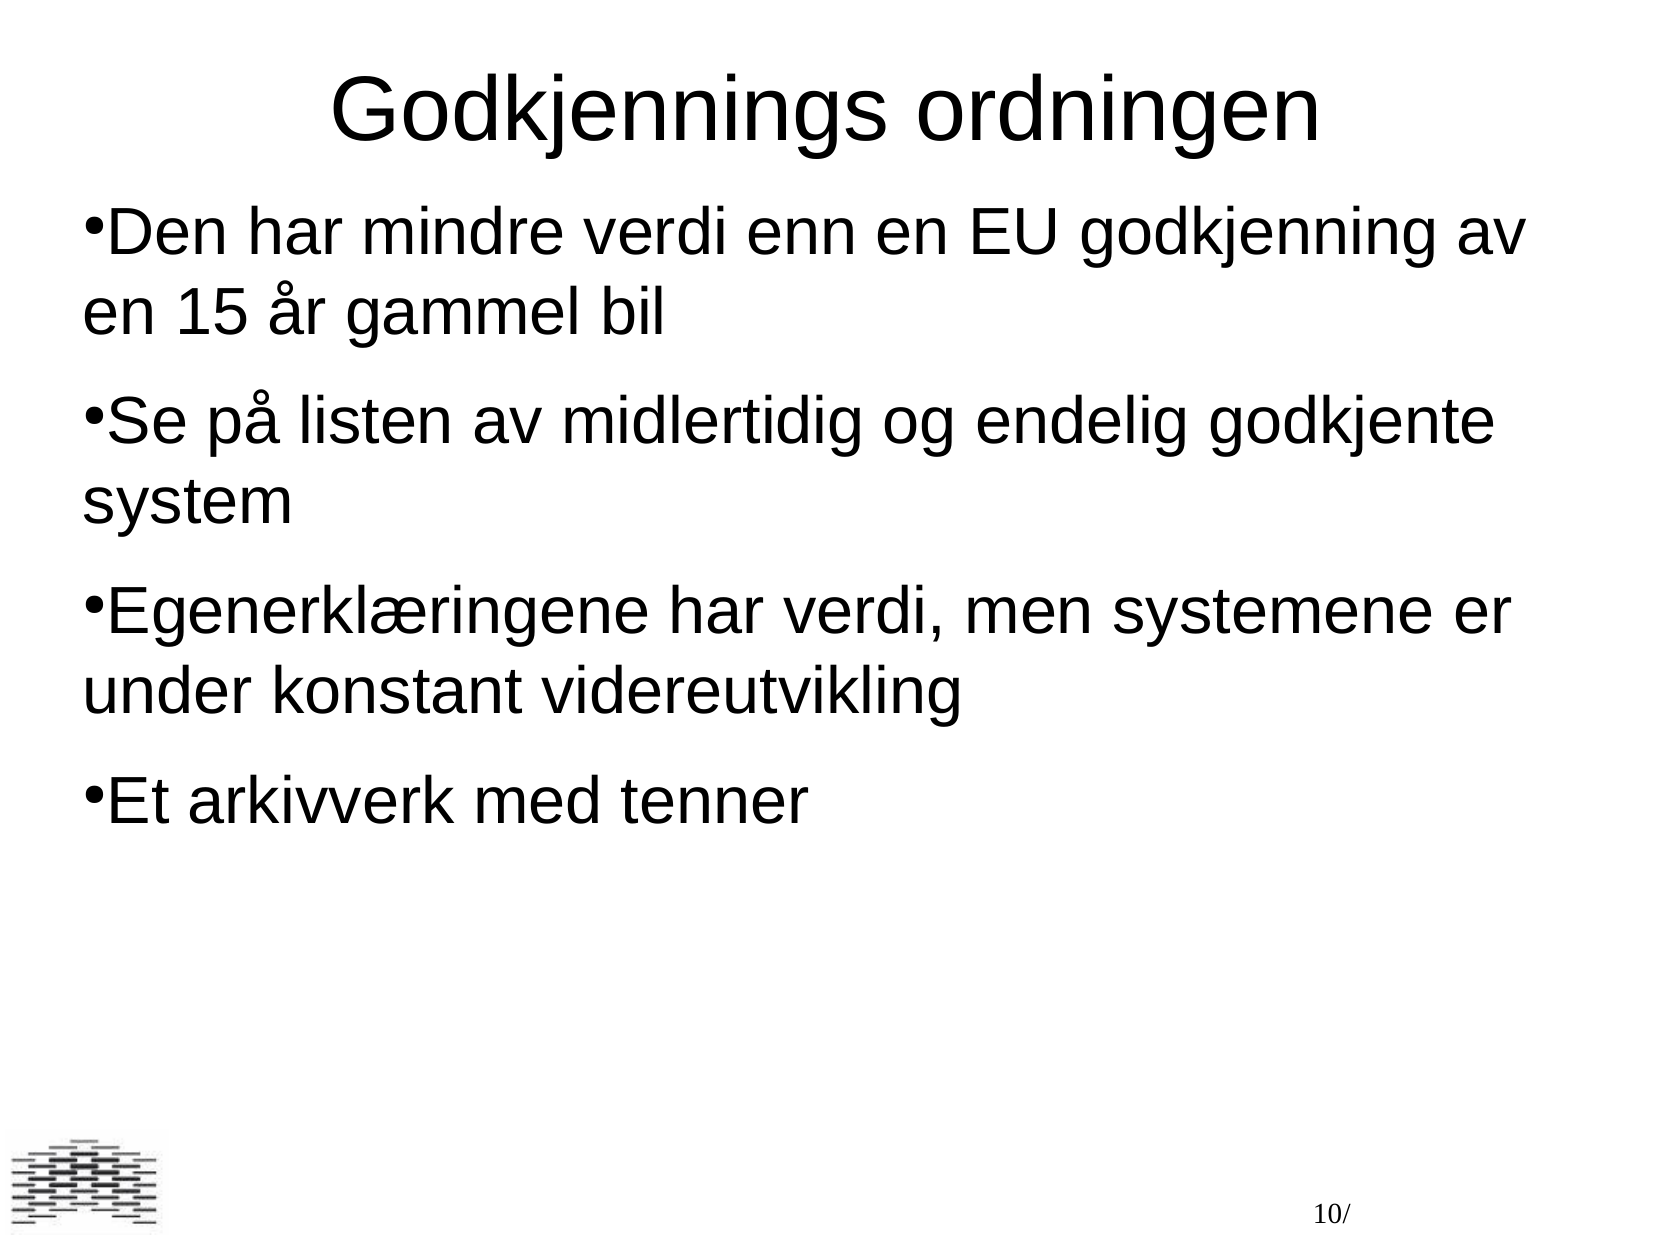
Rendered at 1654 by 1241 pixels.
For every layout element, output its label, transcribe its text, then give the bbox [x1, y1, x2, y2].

title Godkjennings ordningen [82, 48, 1571, 152]
list Den har mindre verdi enn en EU godkjenning av en 15 år gammel bil Se på listen av midlertidig og endelig godkjente system Egenerklæringene har verdi, men systemene er under konstant videreutvikling Et arkivverk med tenner [82, 187, 1571, 1138]
